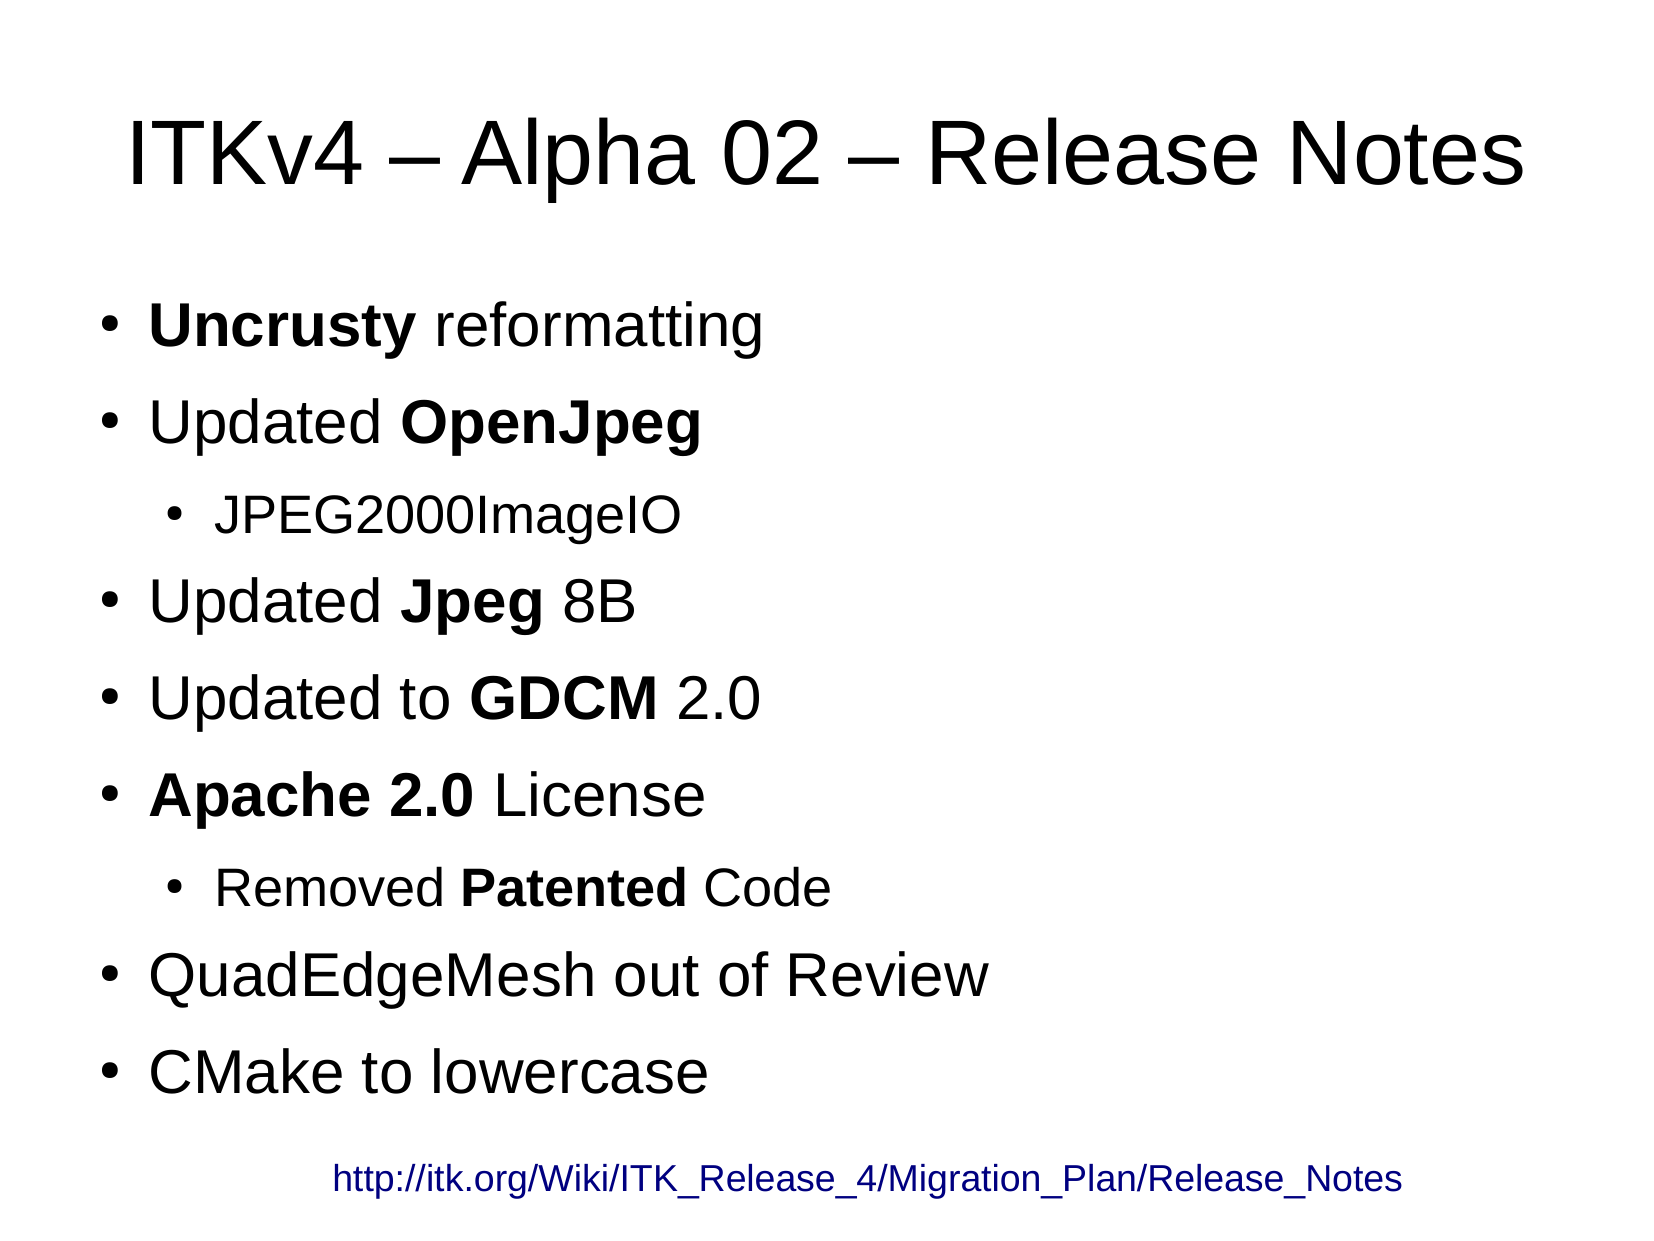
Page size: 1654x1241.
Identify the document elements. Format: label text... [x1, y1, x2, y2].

list Uncrusty reformatting Updated OpenJpeg JPEG2000ImageIO Updated Jpeg 8B Updated to GDCM 2.0 Apache 2.0 License Removed Patented Code QuadEdgeMesh out of Review CMake to lowercase [82, 290, 1613, 1109]
text_box http://itk.org/Wiki/ITK_Release_4/Migration_Plan/Release_Notes [317, 1150, 1463, 1208]
title ITKv4 – Alpha 02 – Release Notes [82, 56, 1571, 250]
